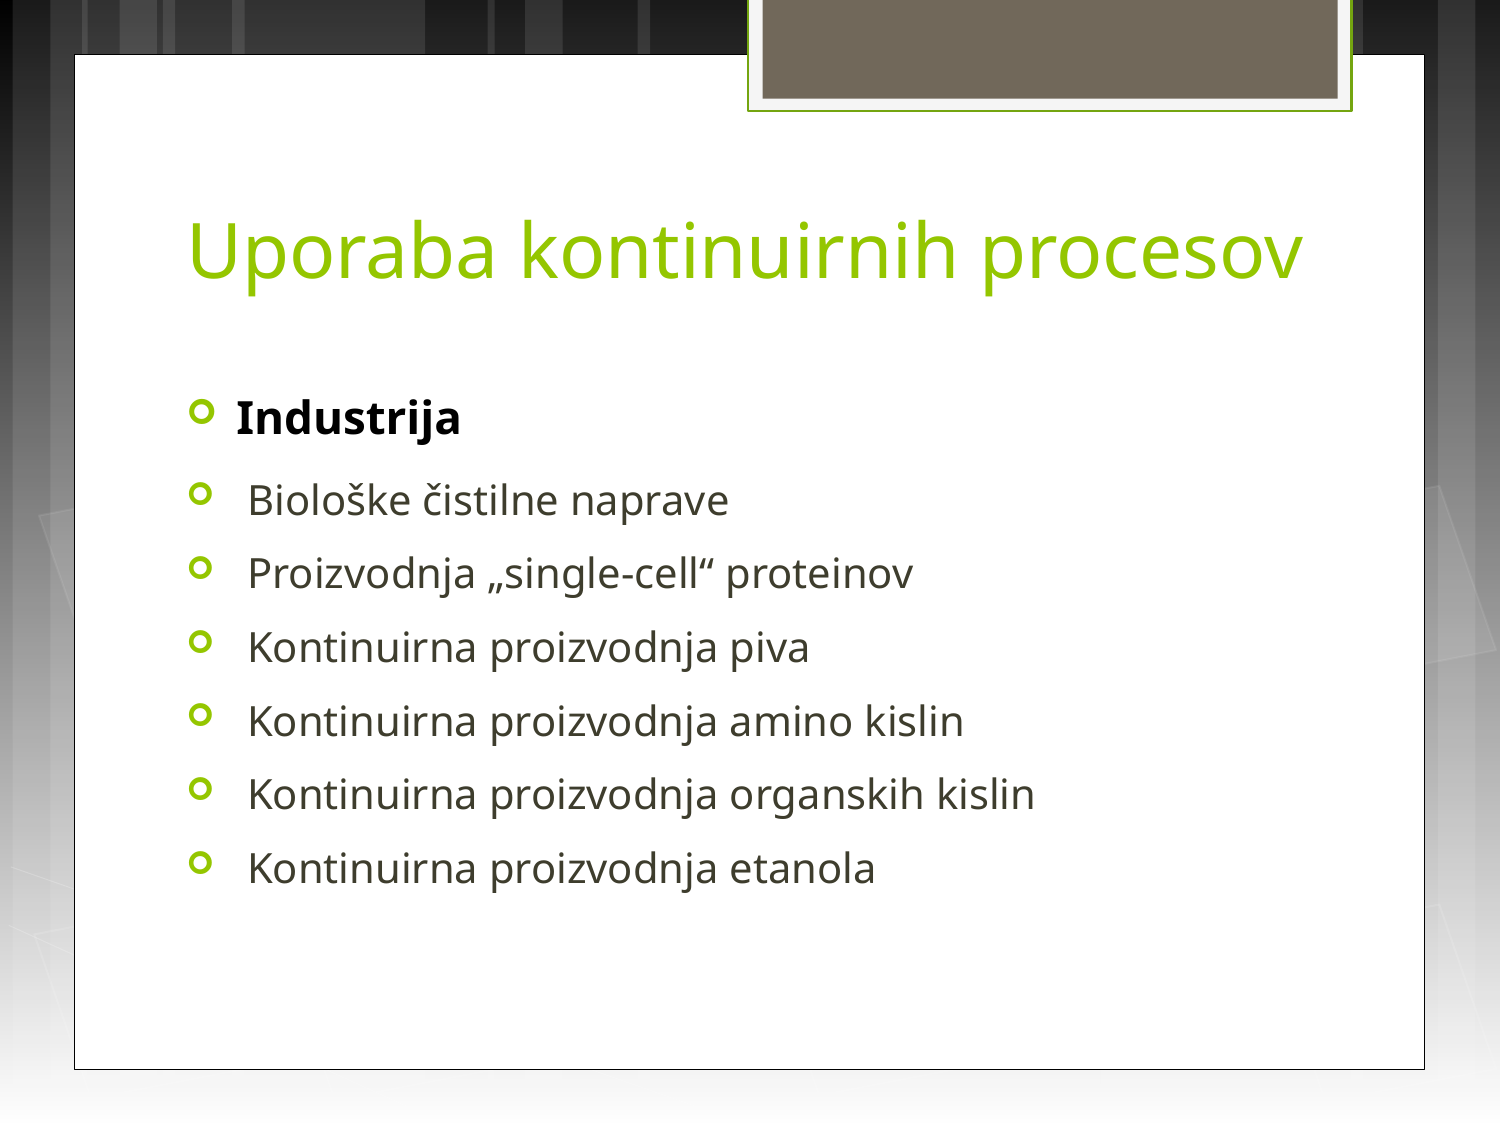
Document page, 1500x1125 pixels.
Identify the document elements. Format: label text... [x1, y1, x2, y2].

list Industrija Biološke čistilne naprave Proizvodnja „single-cell“ proteinov Kontinuirna proizvodnja piva Kontinuirna proizvodnja amino kislin Kontinuirna proizvodnja organskih kislin Kontinuirna proizvodnja etanola [171, 381, 1283, 957]
title Uporaba kontinuirnih procesov [171, 113, 1324, 302]
